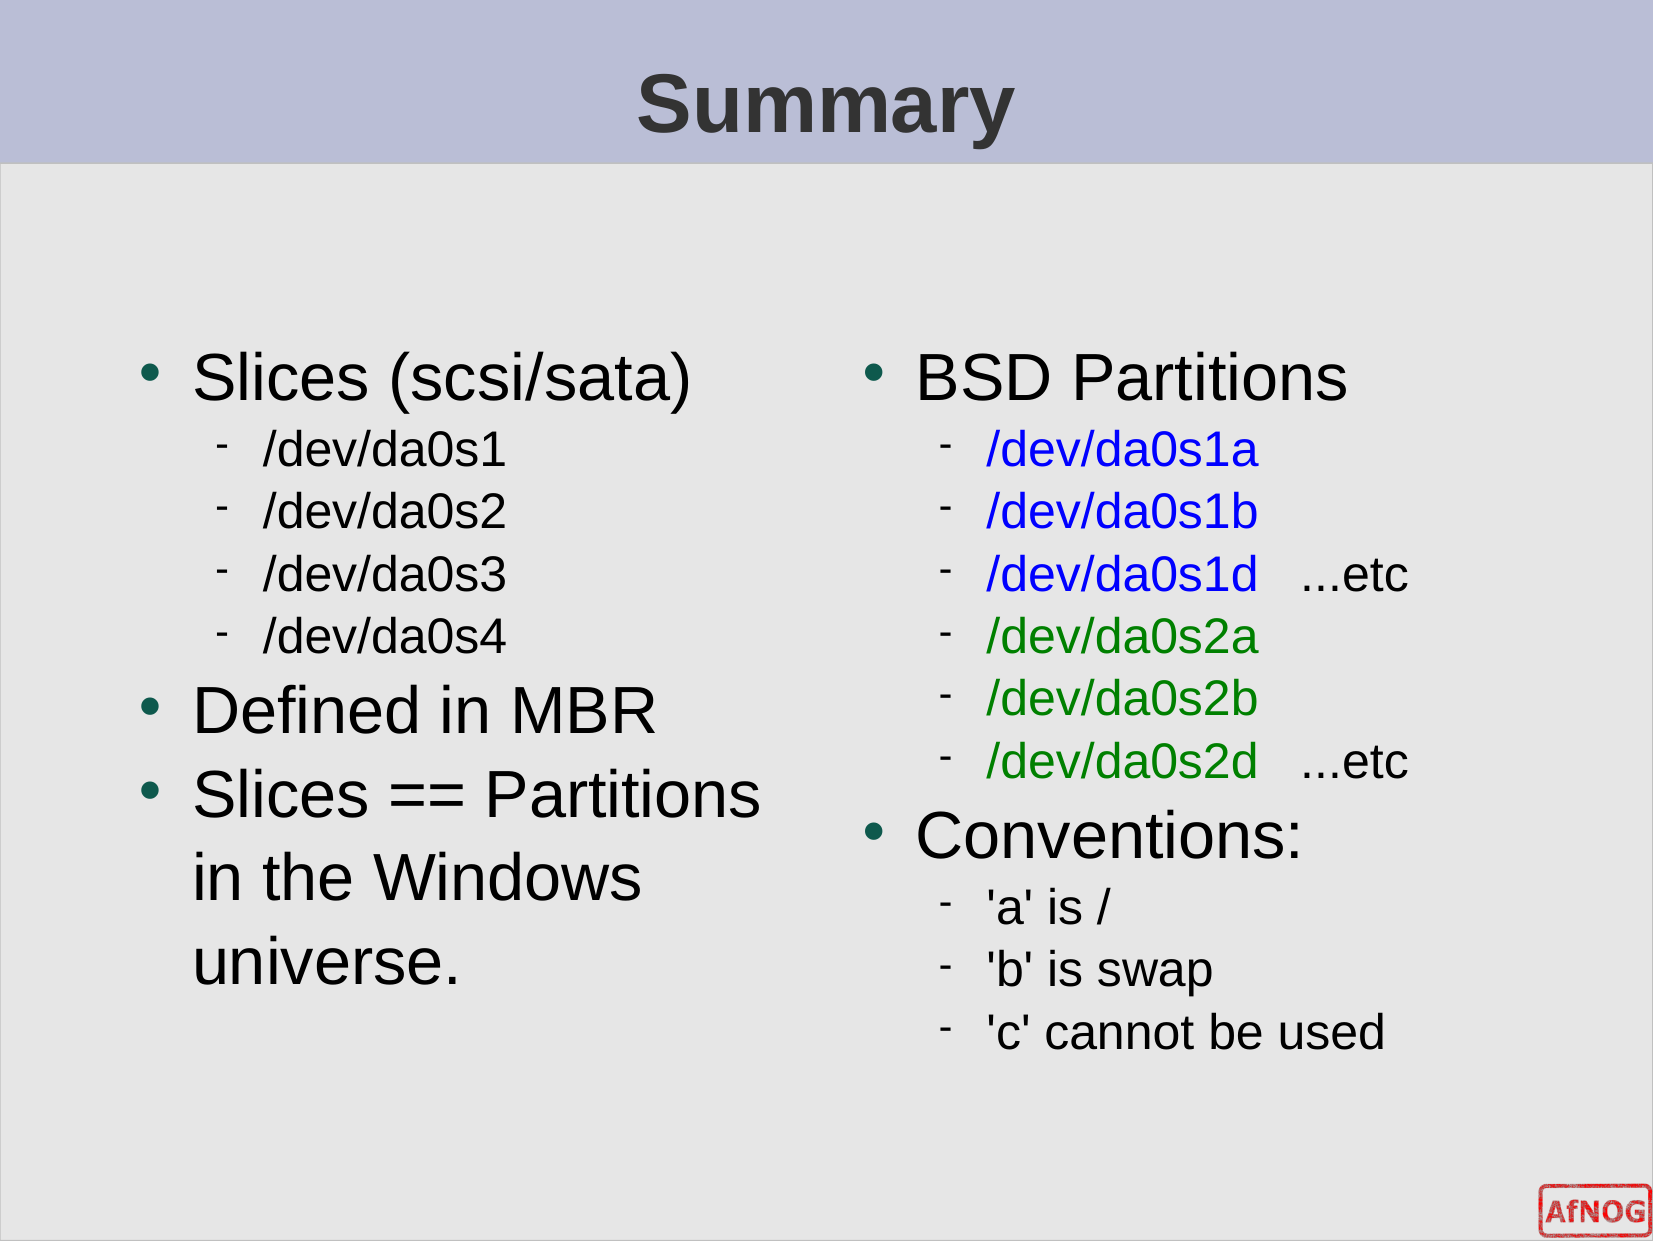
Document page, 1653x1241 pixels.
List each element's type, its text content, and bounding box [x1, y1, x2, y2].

picture [1537, 1182, 1653, 1241]
list BSD Partitions /dev/da0s1a /dev/da0s1b /dev/da0s1d ...etc /dev/da0s2a /dev/da0s2b /dev/da0s2d ...etc Conventions: 'a' is / 'b' is swap 'c' cannot be used [844, 344, 1534, 1127]
list Slices (scsi/sata) /dev/da0s1 /dev/da0s2 /dev/da0s3 /dev/da0s4 Defined in MBR Slices == Partitions in the Windows universe. [121, 344, 811, 1127]
title Summary [0, 0, 1653, 208]
